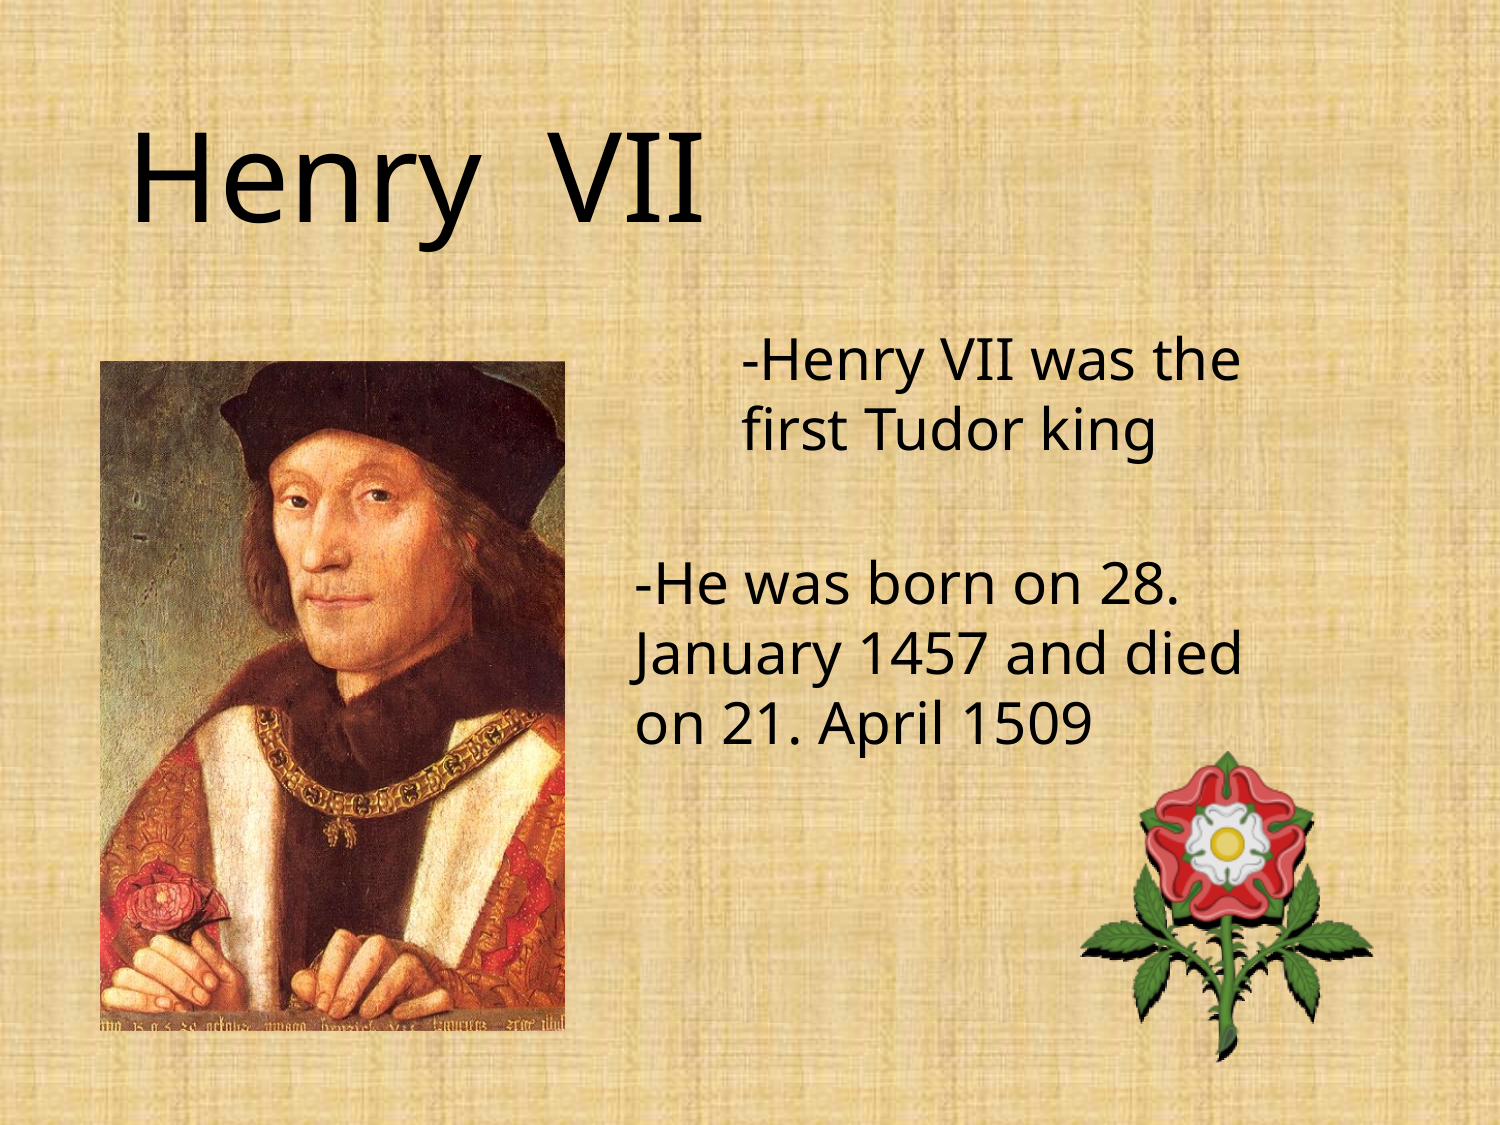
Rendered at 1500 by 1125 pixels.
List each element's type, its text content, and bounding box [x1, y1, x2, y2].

picture [0, 0, 1500, 1125]
text_box Henry VII [112, 90, 1010, 255]
text_box -Henry VII was the first Tudor king [726, 314, 1365, 470]
text_box -He was born on 28. January 1457 and died on 21. April 1509 [620, 538, 1353, 764]
